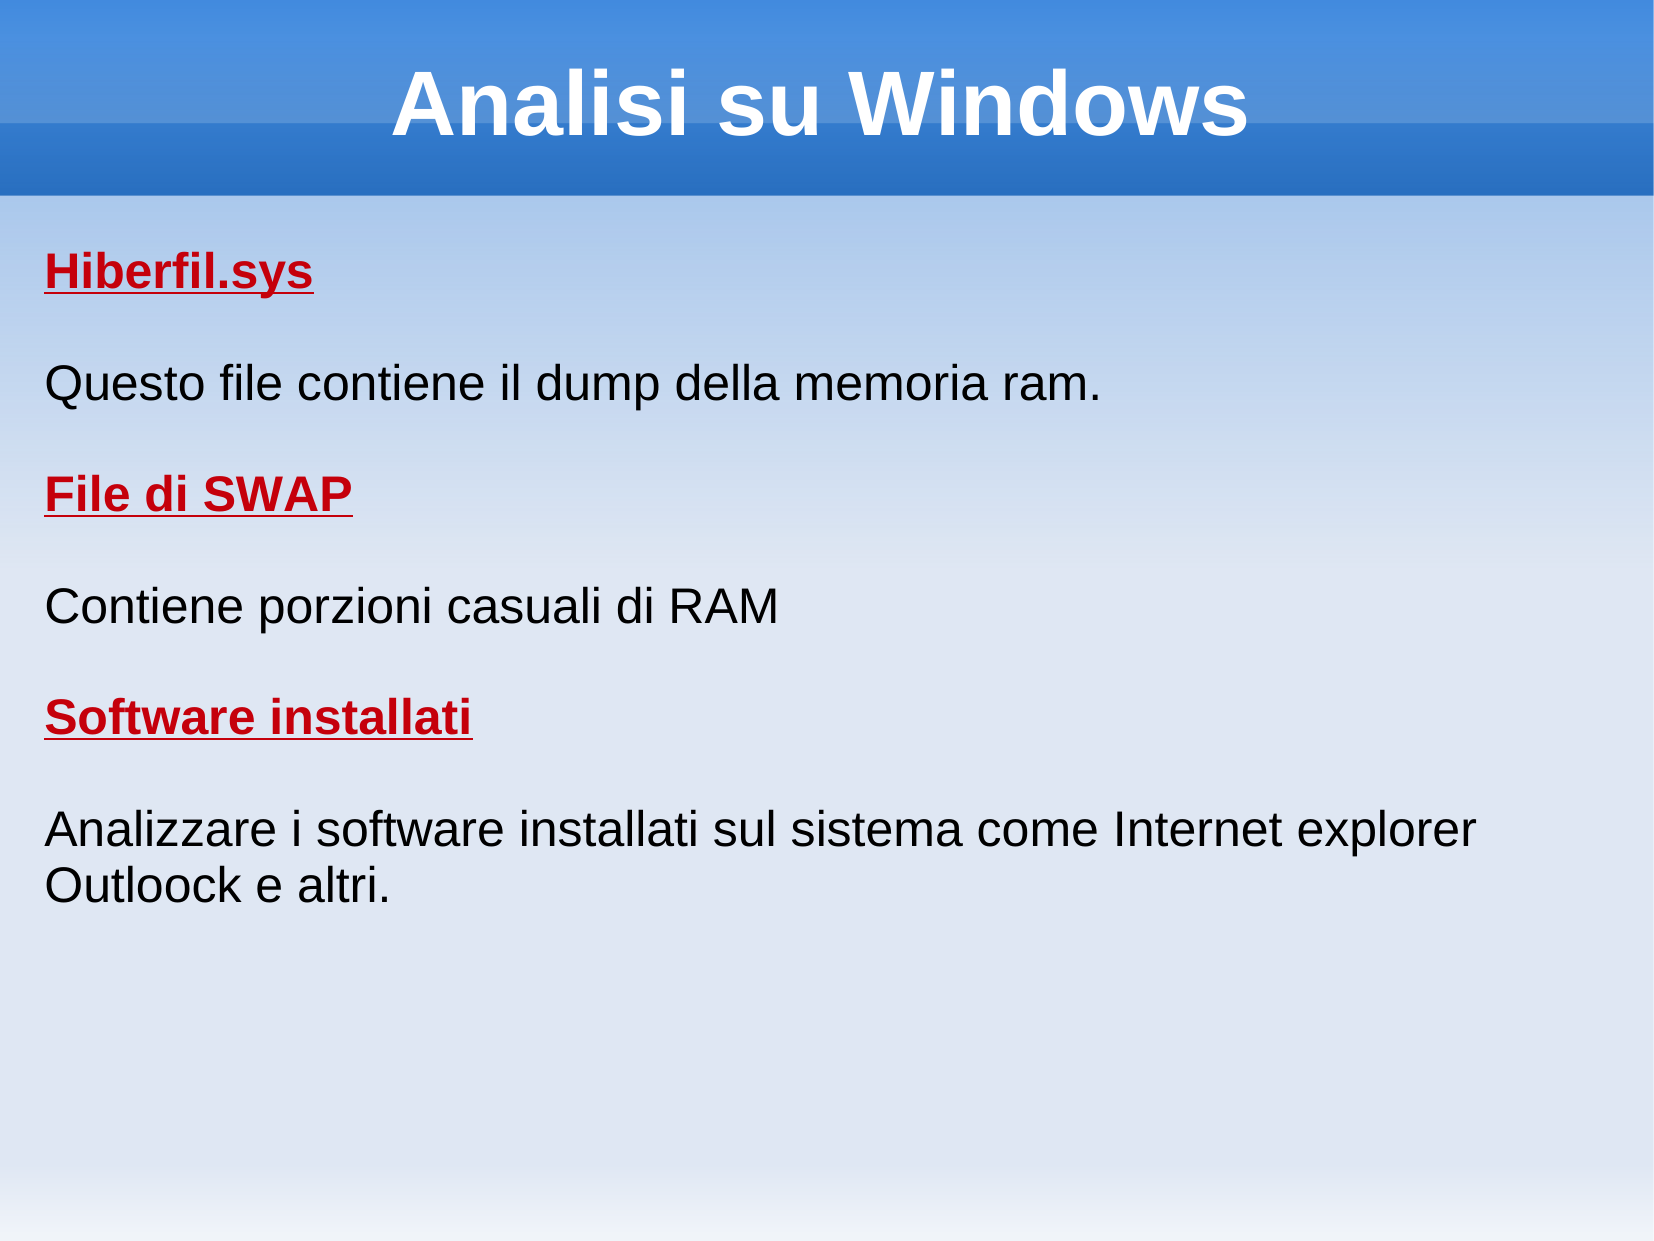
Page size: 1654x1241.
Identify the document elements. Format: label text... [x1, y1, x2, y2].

picture [0, 0, 1654, 1241]
text_box Hiberfil.sys Questo file contiene il dump della memoria ram. File di SWAP Contiene porzioni casuali di RAM Software installati Analizzare i software installati sul sistema come Internet explorer Outloock e altri. [29, 236, 1625, 921]
title Analisi su Windows [76, 7, 1565, 200]
